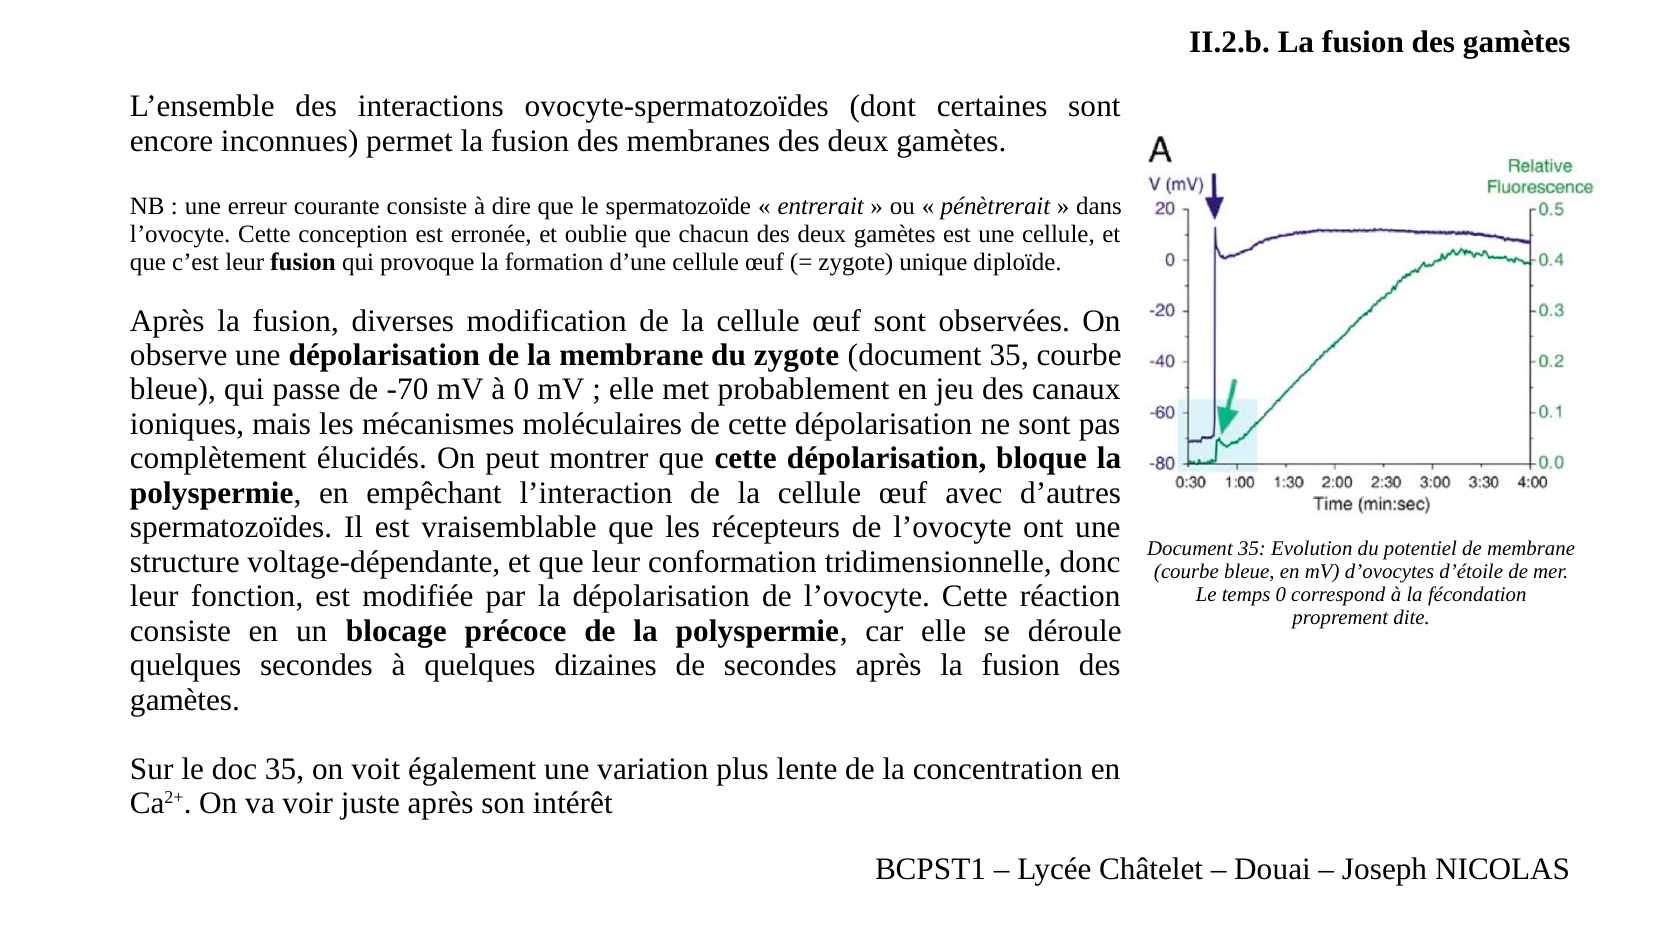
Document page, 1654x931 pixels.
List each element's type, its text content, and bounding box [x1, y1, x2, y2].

picture [1139, 129, 1599, 520]
text_box Document 35: Evolution du potentiel de membrane (courbe bleue, en mV) d’ovocytes d’étoile de mer. Le temps 0 correspond à la fécondation proprement dite. [1145, 525, 1577, 641]
text_box L’ensemble des interactions ovocyte-spermatozoïdes (dont certaines sont encore inconnues) permet la fusion des membranes des deux gamètes. NB : une erreur courante consiste à dire que le spermatozoïde « entrerait » ou « pénètrerait » dans l’ovocyte. Cette conception est erronée, et oublie que chacun des deux gamètes est une cellule, et que c’est leur fusion qui provoque la formation d’une cellule œuf (= zygote) unique diploïde. Après la fusion, diverses modification de la cellule œuf sont observées. On observe une dépolarisation de la membrane du zygote (document 35, courbe bleue), qui passe de -70 mV à 0 mV ; elle met probablement en jeu des canaux ioniques, mais les mécanismes moléculaires de cette dépolarisation ne sont pas complètement élucidés. On peut montrer que cette dépolarisation, bloque la polyspermie, en empêchant l’interaction de la cellule œuf avec d’autres spermatozoïdes. Il est vraisemblable que les récepteurs de l’ovocyte ont une structure voltage-dépendante, et que leur conformation tridimensionnelle, donc leur fonction, est modifiée par la dépolarisation de l’ovocyte. Cette réaction consiste en un blocage précoce de la polyspermie, car elle se déroule quelques secondes à quelques dizaines de secondes après la fusion des gamètes. Sur le doc 35, on voit également une variation plus lente de la concentration en Ca2+. On va voir juste après son intérêt [129, 88, 1123, 849]
text_box BCPST1 – Lycée Châtelet – Douai – Joseph NICOLAS [637, 832, 1571, 905]
text_box II.2.b. La fusion des gamètes [165, 5, 1572, 78]
